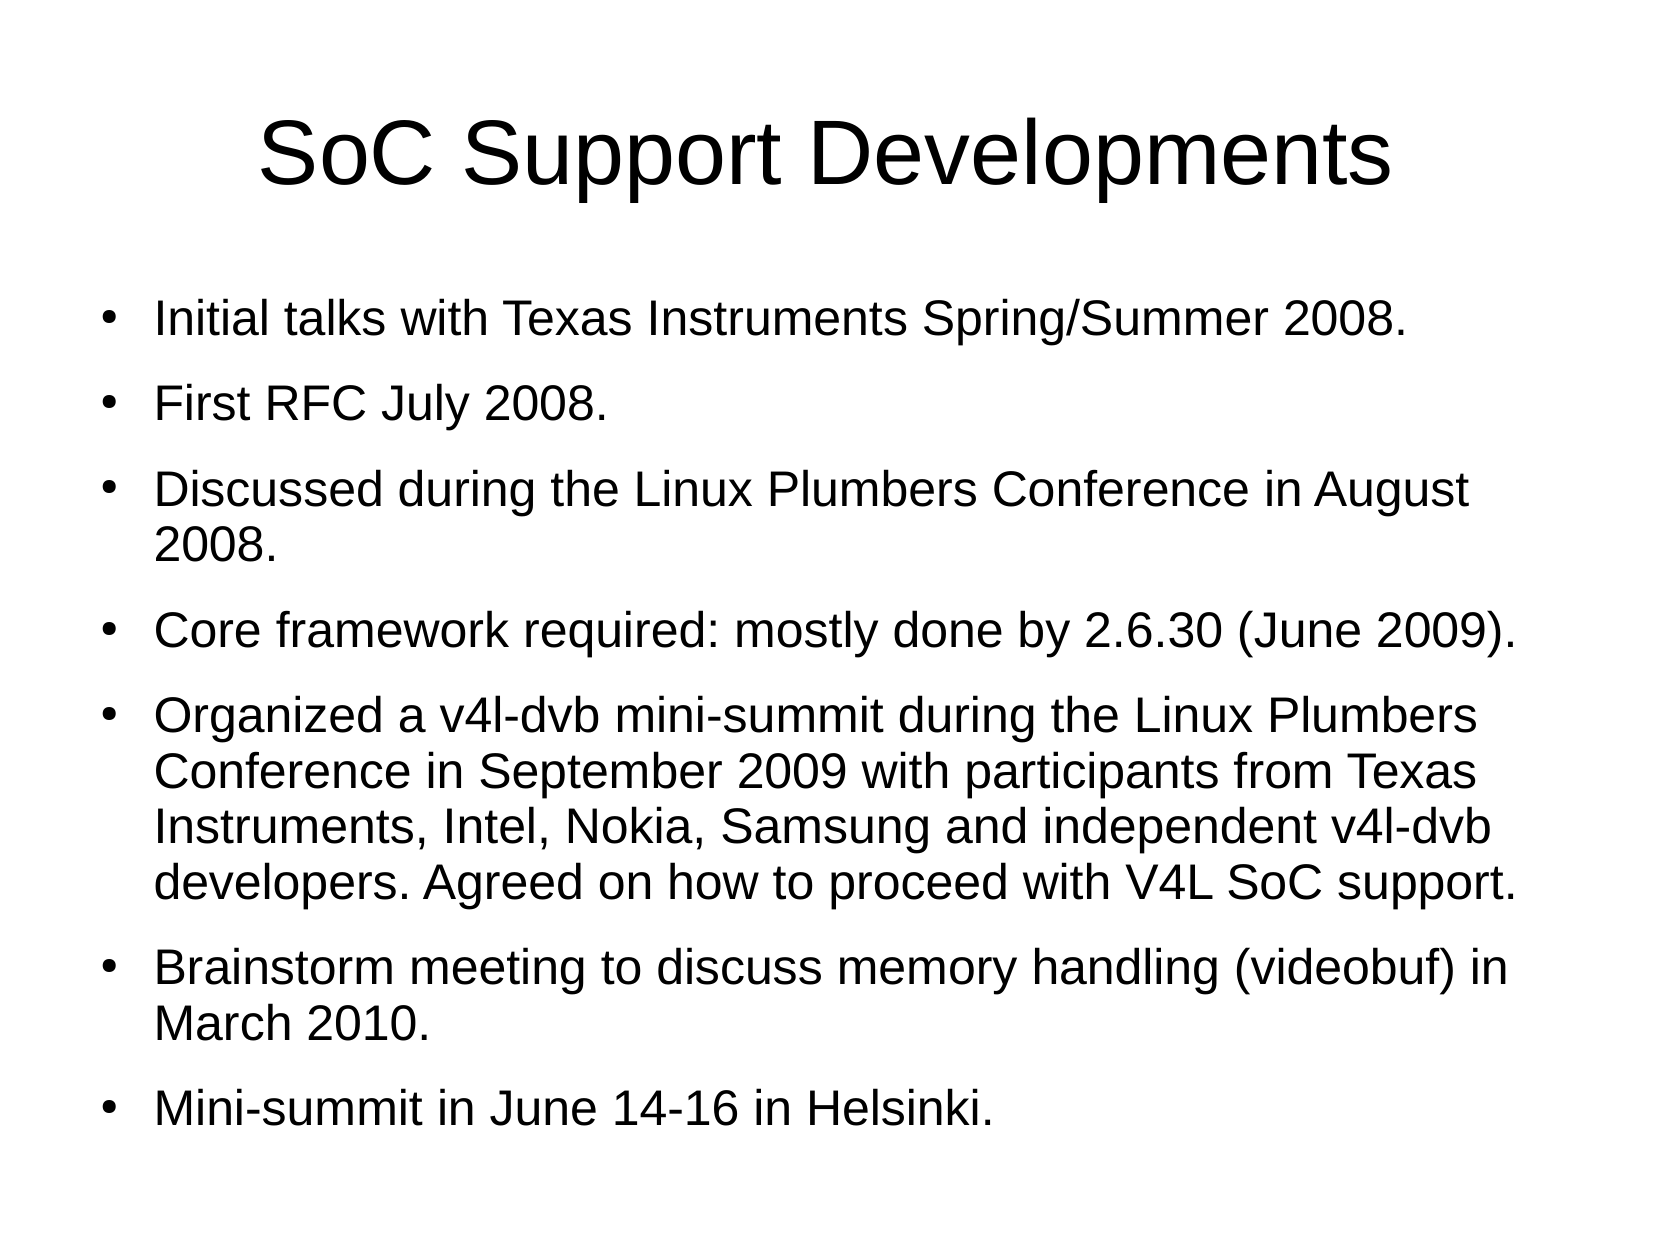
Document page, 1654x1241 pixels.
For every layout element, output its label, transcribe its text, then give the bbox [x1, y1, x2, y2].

list Initial talks with Texas Instruments Spring/Summer 2008. First RFC July 2008. Discussed during the Linux Plumbers Conference in August 2008. Core framework required: mostly done by 2.6.30 (June 2009). Organized a v4l-dvb mini-summit during the Linux Plumbers Conference in September 2009 with participants from Texas Instruments, Intel, Nokia, Samsung and independent v4l-dvb developers. Agreed on how to proceed with V4L SoC support. Brainstorm meeting to discuss memory handling (videobuf) in March 2010. Mini-summit in June 14-16 in Helsinki. [82, 290, 1571, 1137]
title SoC Support Developments [82, 49, 1571, 257]
